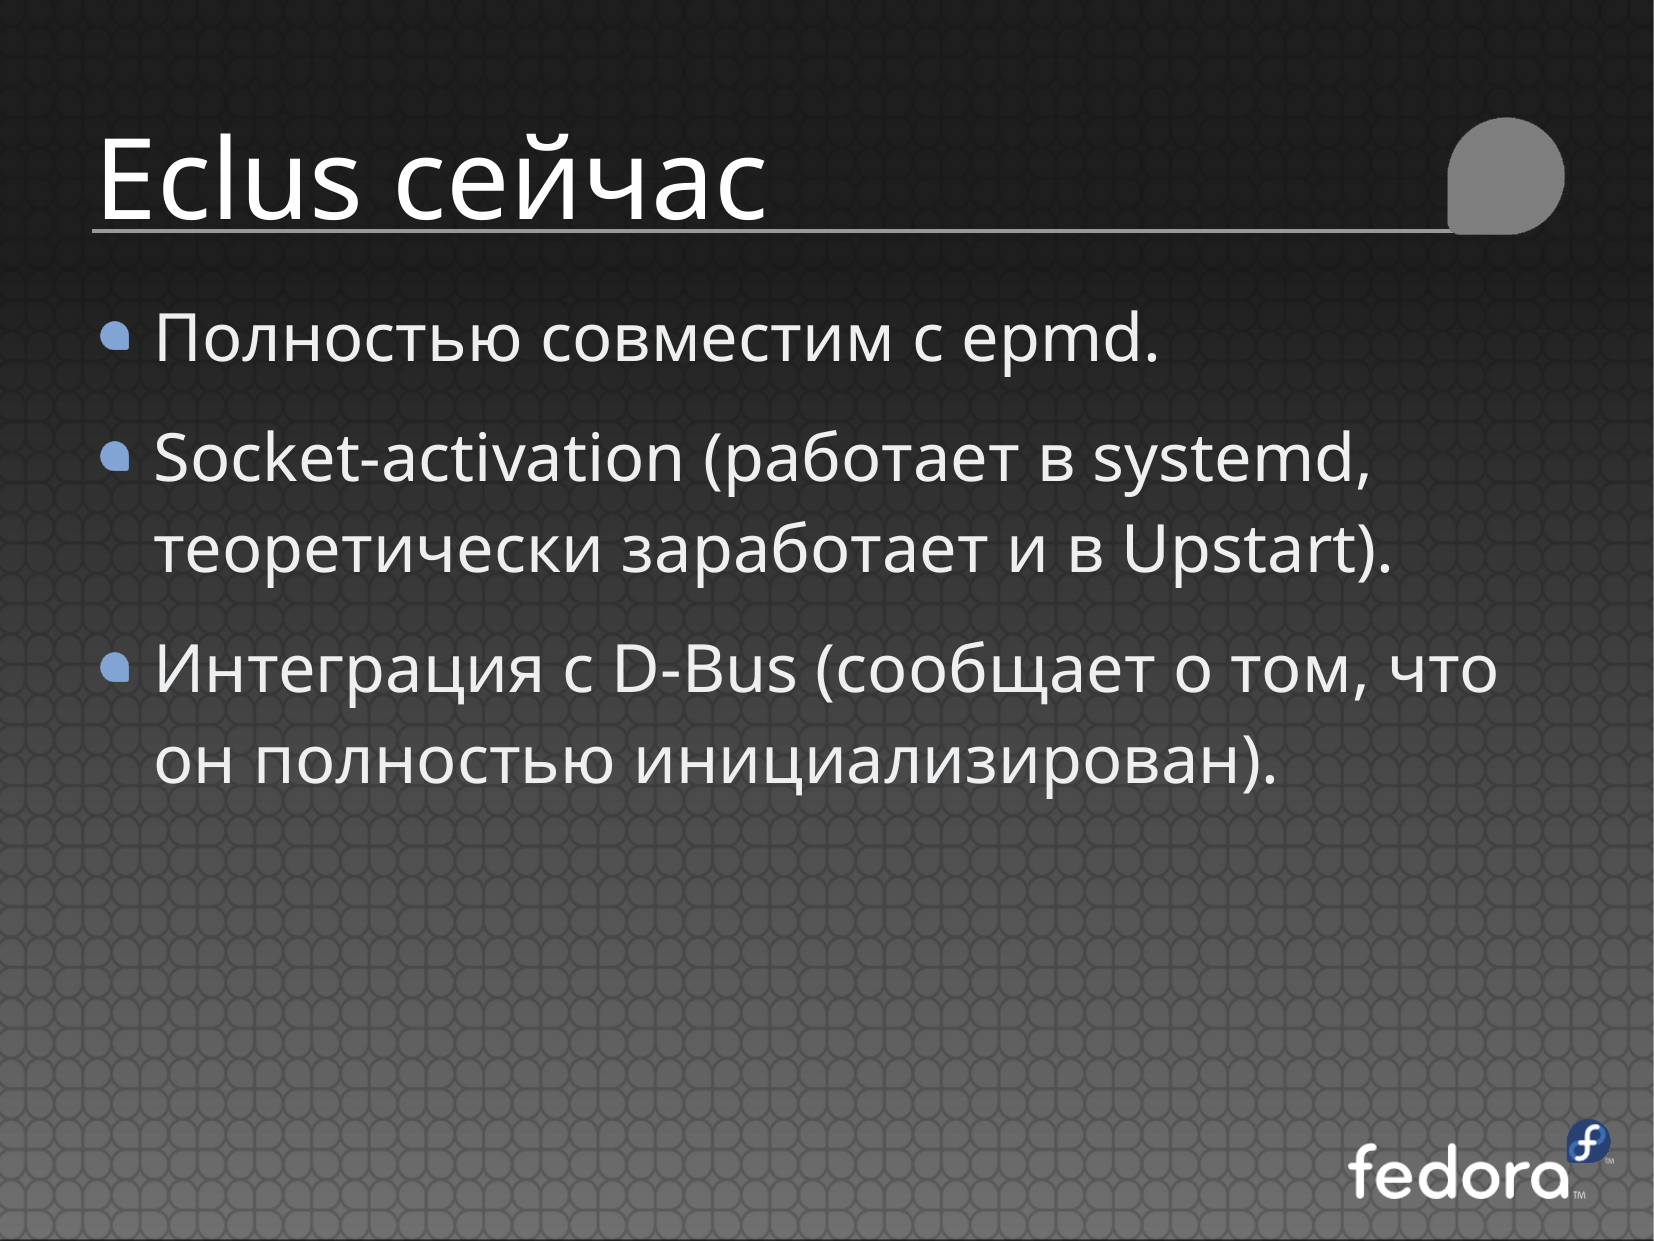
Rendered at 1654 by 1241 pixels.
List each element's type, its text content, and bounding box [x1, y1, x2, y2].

title Eclus сейчас [94, 100, 1426, 251]
list Полностью совместим с epmd. Socket-activation (работает в systemd, теоретически заработает и в Upstart). Интеграция с D-Bus (сообщает о том, что он полностью инициализирован). [82, 290, 1571, 1094]
picture [0, 0, 1654, 1241]
